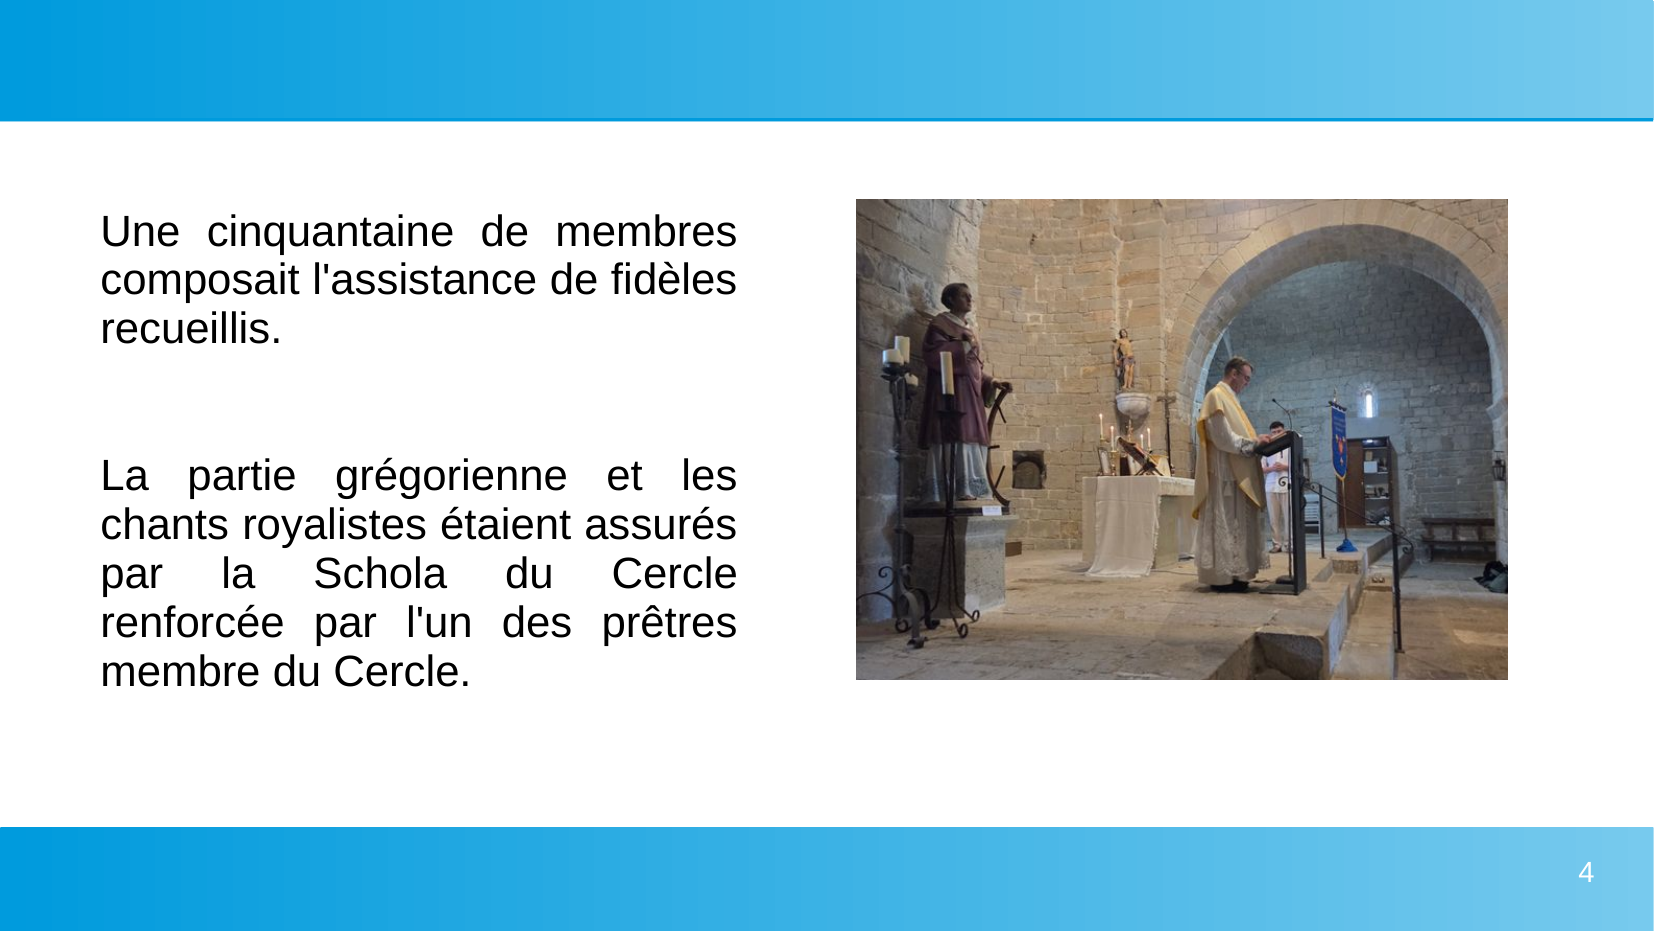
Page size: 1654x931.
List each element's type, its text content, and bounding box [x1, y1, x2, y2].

list Une cinquantaine de membres composait l'assistance de fidèles recueillis. La partie grégorienne et les chants royalistes étaient assurés par la Schola du Cercle renforcée par l'un des prêtres membre du Cercle. [29, 206, 739, 768]
picture [856, 199, 1508, 680]
